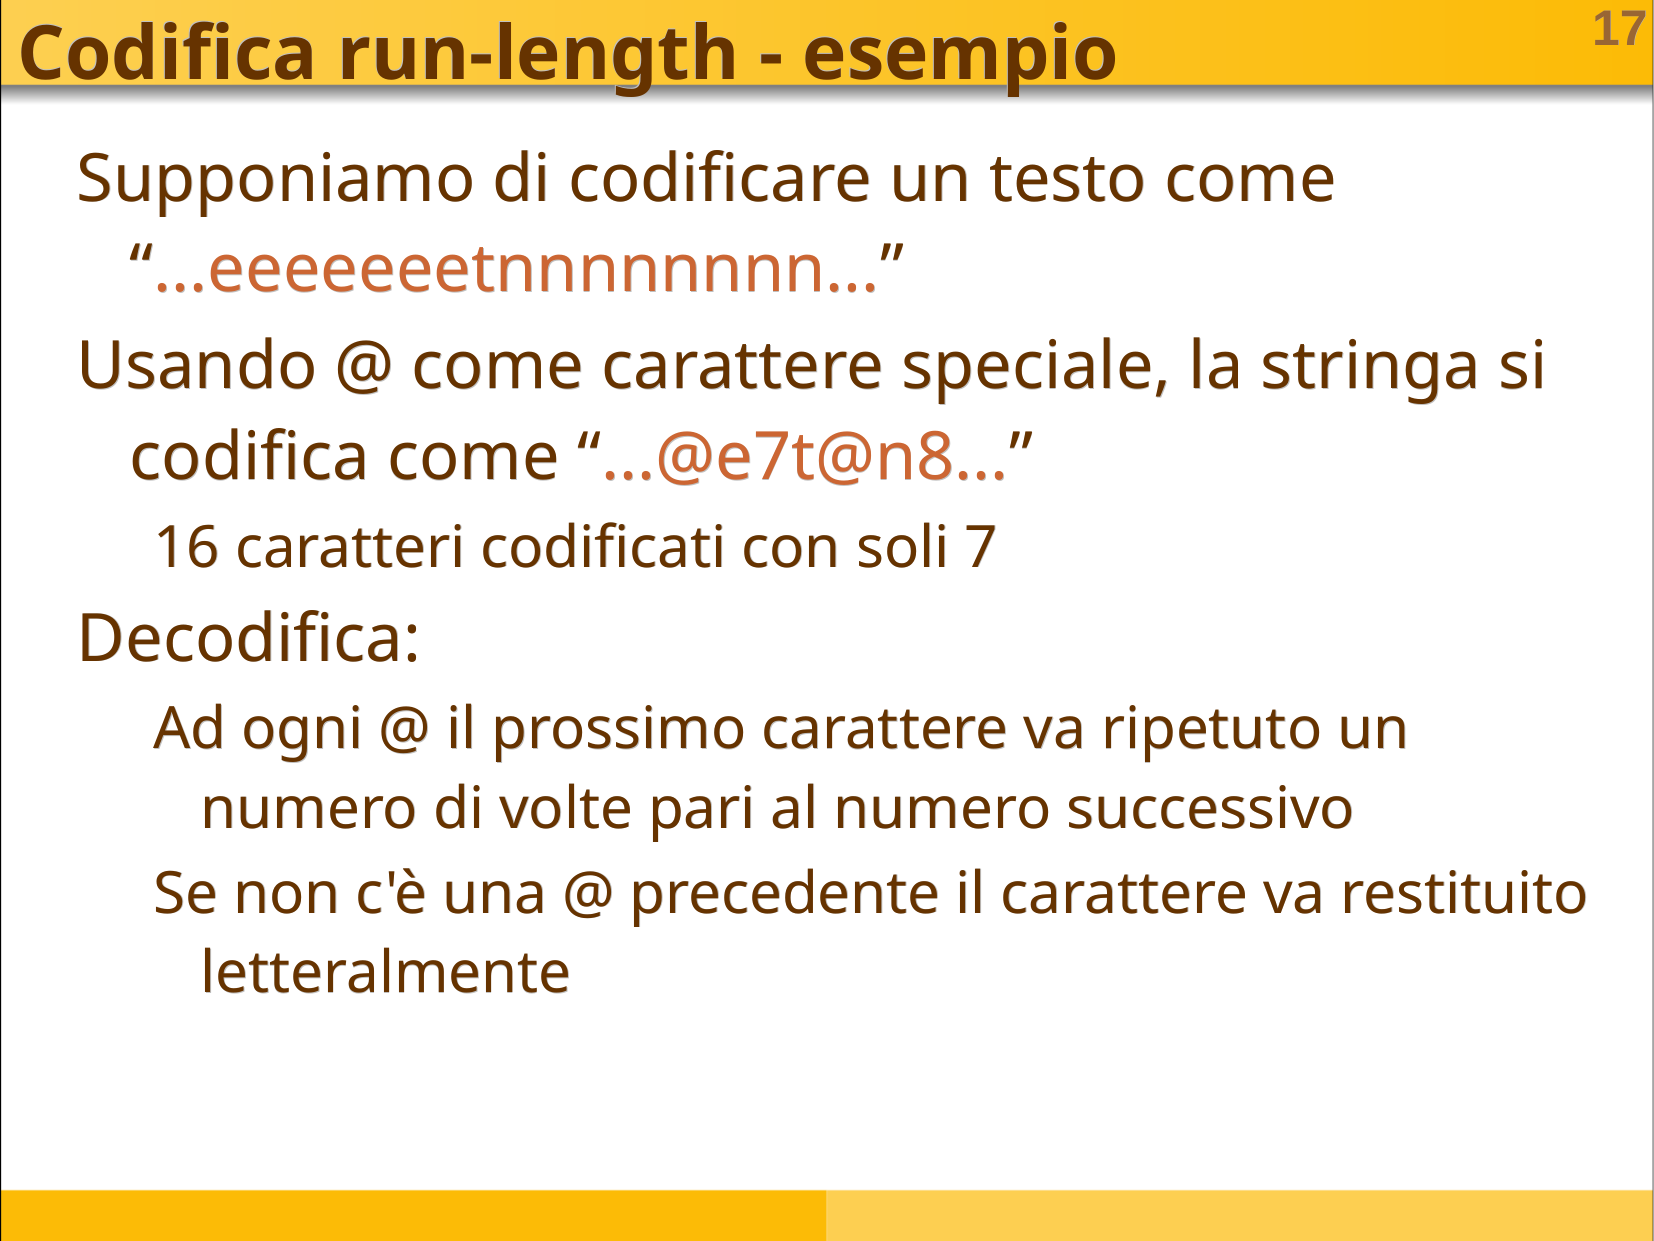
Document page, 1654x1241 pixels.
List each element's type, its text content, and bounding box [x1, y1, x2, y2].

picture [0, 0, 1654, 1241]
title Codifica run-length - esempio [0, 0, 1477, 87]
list Supponiamo di codificare un testo come “...eeeeeeetnnnnnnnn...” Usando @ come carattere speciale, la stringa si codifica come “...@e7t@n8...” 16 caratteri codificati con soli 7 Decodifica: Ad ogni @ il prossimo carattere va ripetuto un numero di volte pari al numero successivo Se non c'è una @ precedente il carattere va restituito letteralmente [59, 129, 1595, 1164]
